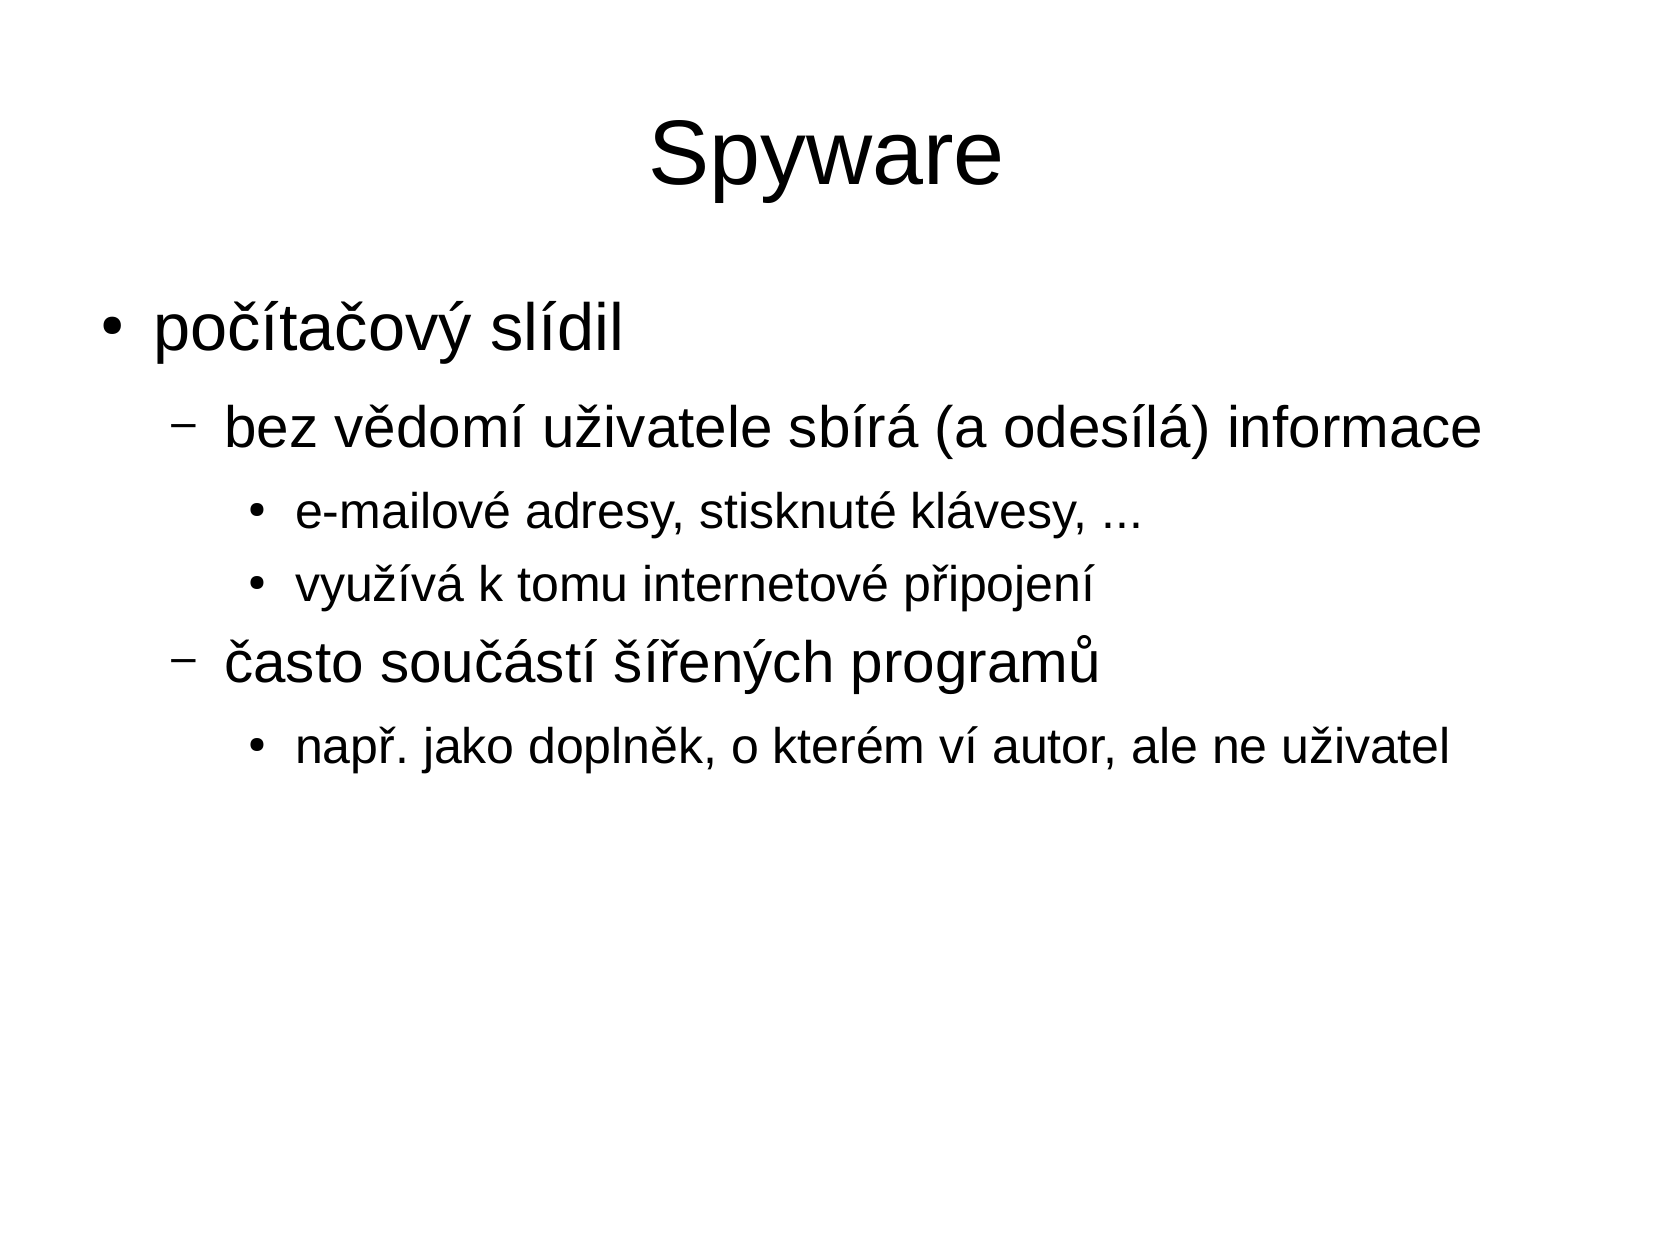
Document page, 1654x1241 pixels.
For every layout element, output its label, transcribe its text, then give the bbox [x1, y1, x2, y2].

title Spyware [82, 49, 1571, 257]
list počítačový slídil bez vědomí uživatele sbírá (a odesílá) informace e-mailové adresy, stisknuté klávesy, ... využívá k tomu internetové připojení často součástí šířených programů např. jako doplněk, o kterém ví autor, ale ne uživatel [82, 290, 1571, 1109]
